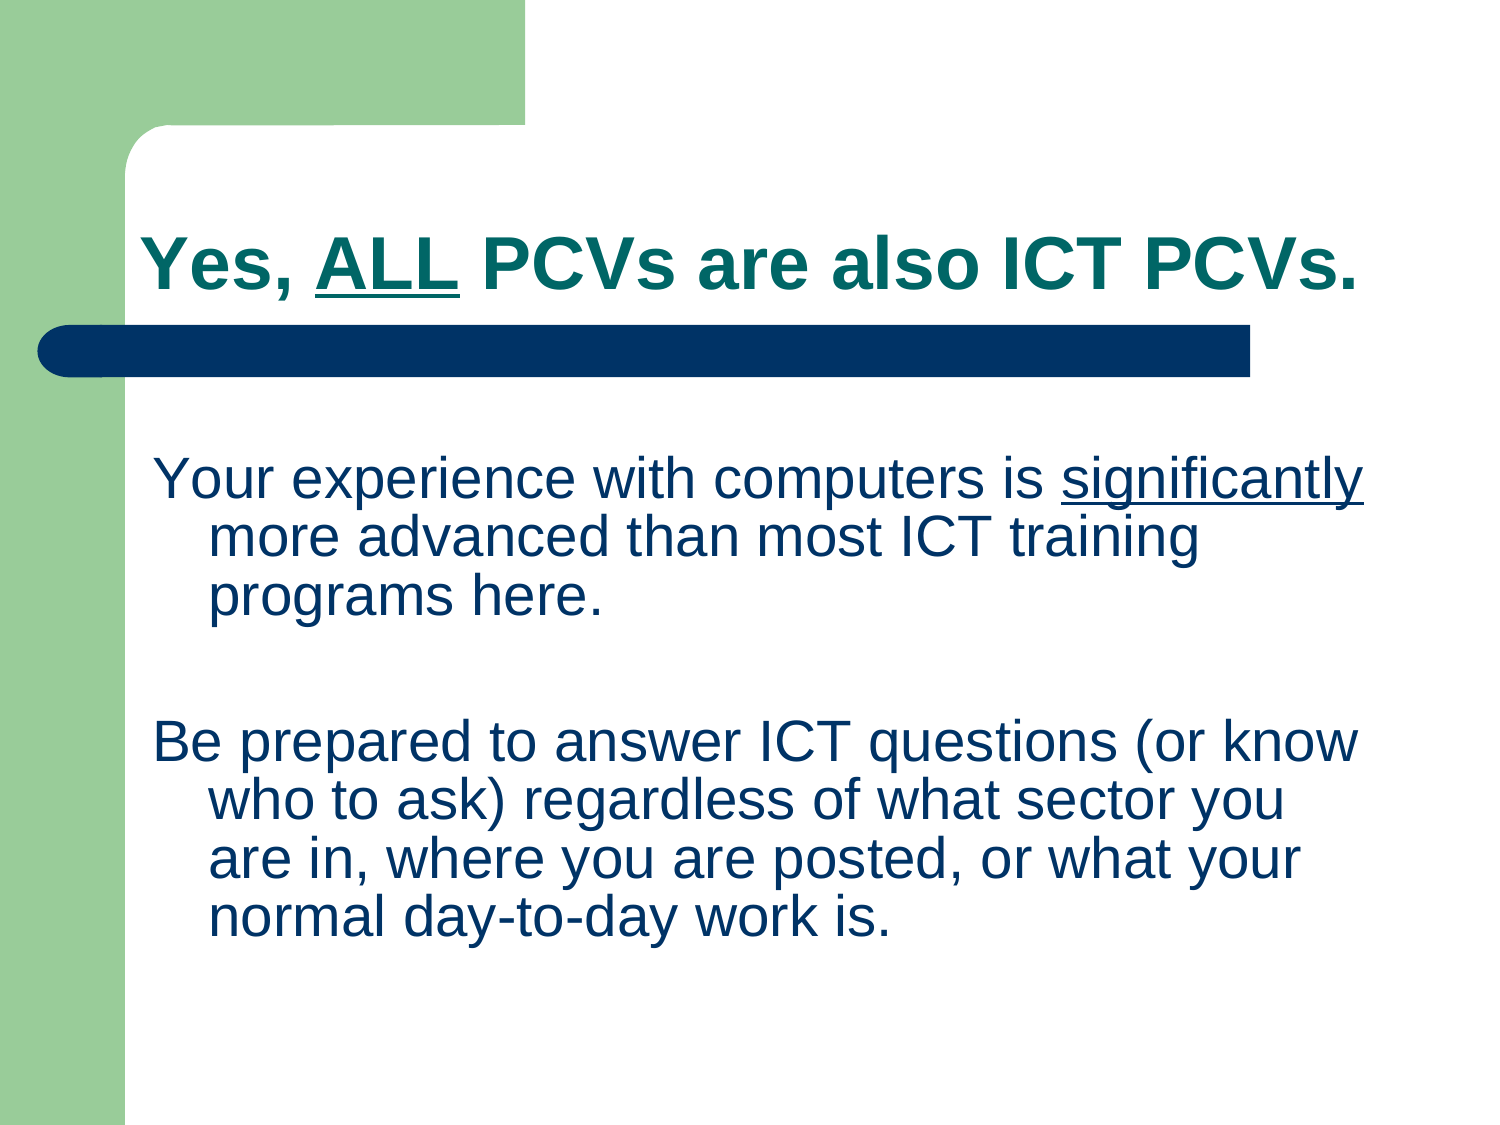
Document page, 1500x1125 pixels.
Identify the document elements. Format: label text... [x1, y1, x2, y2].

title Yes, ALL PCVs are also ICT PCVs. [124, 124, 1425, 313]
list Your experience with computers is significantly more advanced than most ICT training programs here. Be prepared to answer ICT questions (or know who to ask) regardless of what sector you are in, where you are posted, or what your normal day-to-day work is. [137, 387, 1400, 999]
